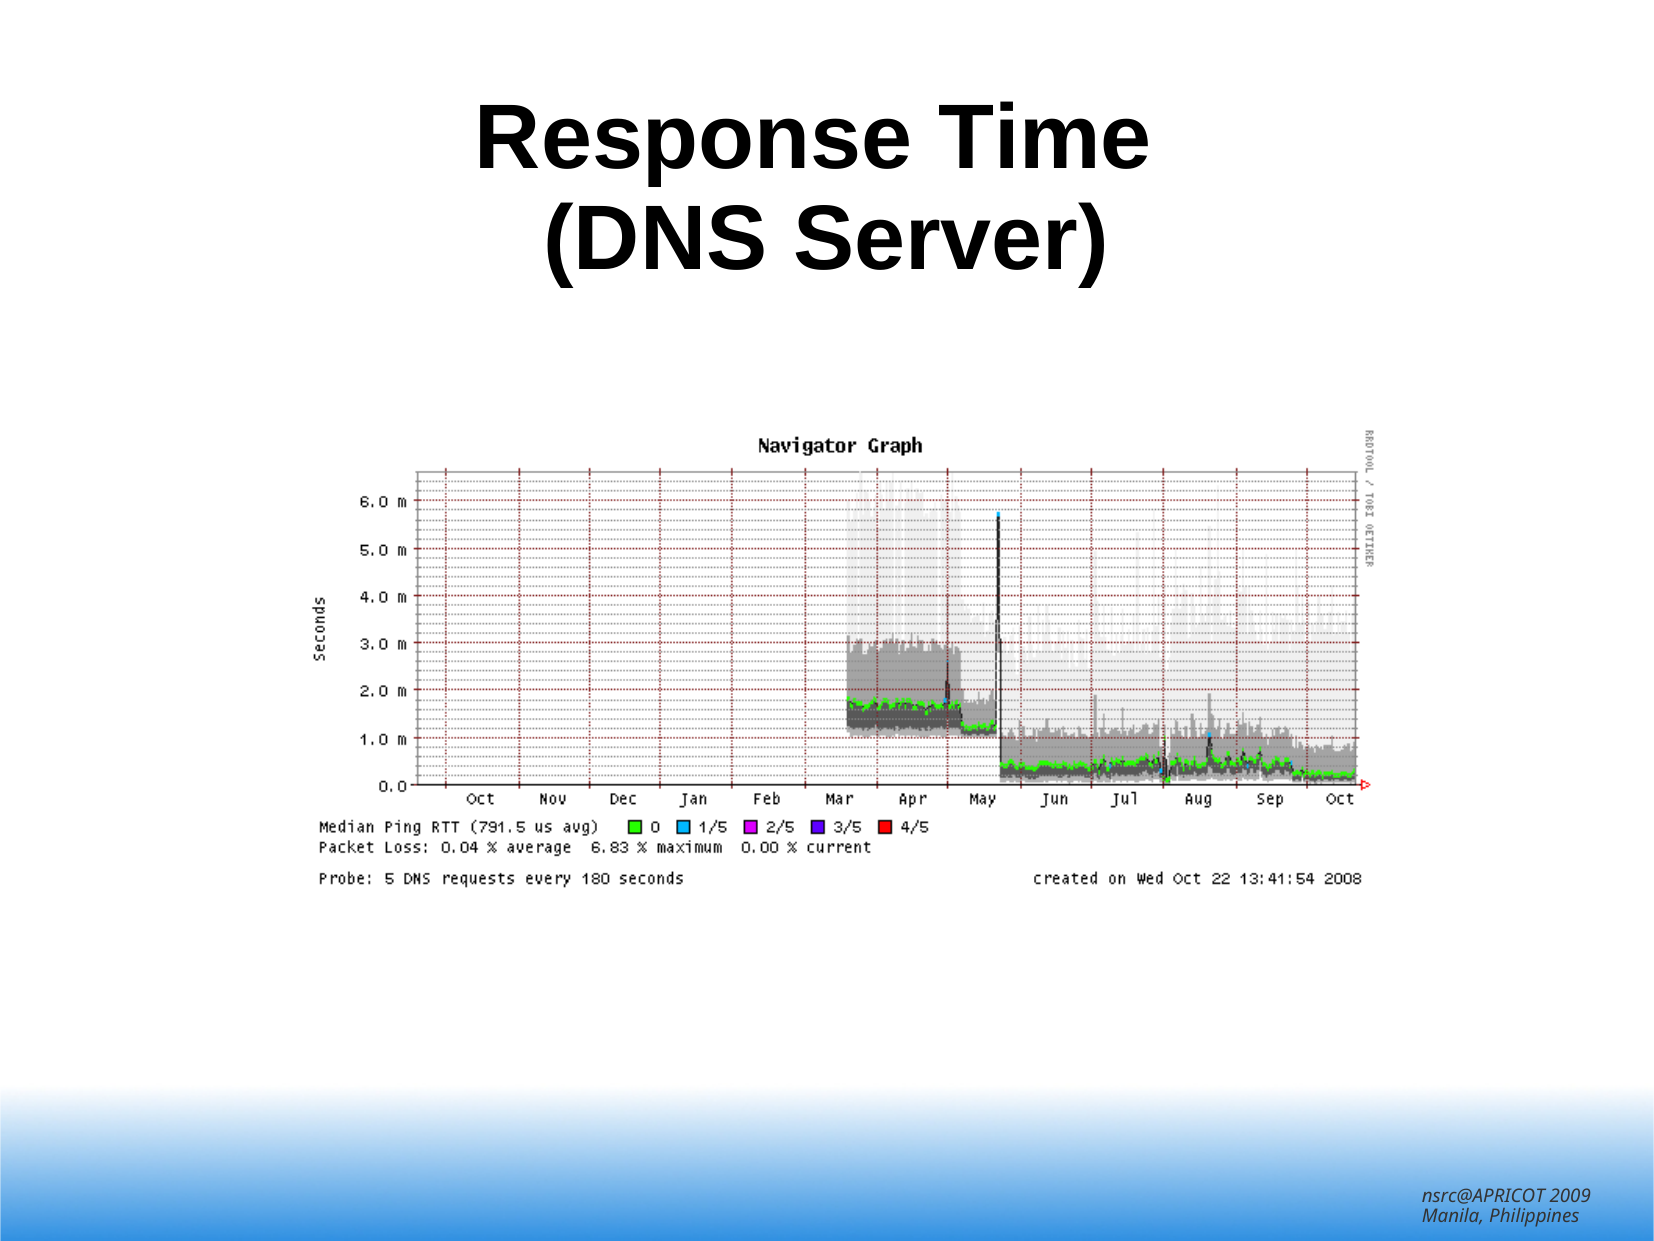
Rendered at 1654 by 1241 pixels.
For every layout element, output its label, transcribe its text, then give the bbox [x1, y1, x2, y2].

title Response Time (DNS Server) [82, 45, 1571, 333]
picture [0, 1083, 1654, 1241]
picture [300, 423, 1380, 901]
